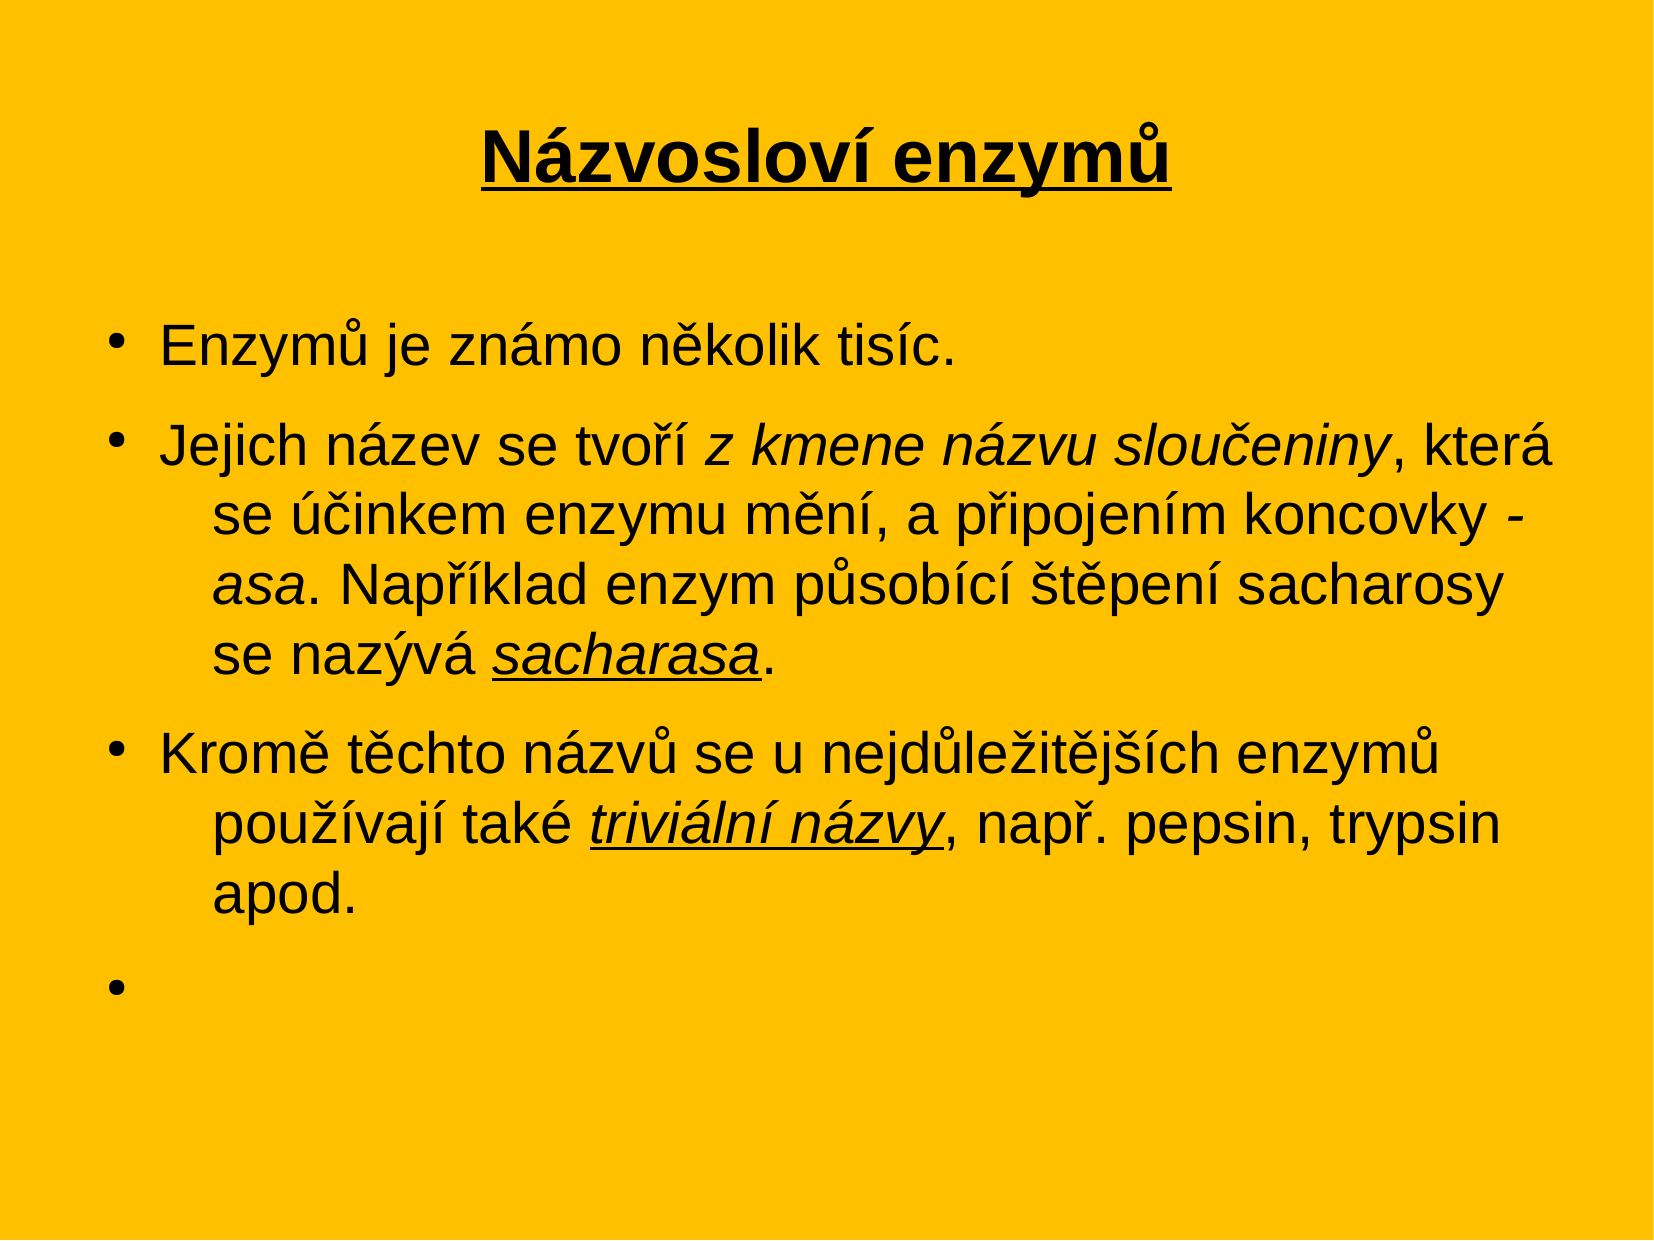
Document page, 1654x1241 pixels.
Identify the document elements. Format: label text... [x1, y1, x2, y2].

list Enzymů je známo několik tisíc. Jejich název se tvoří z kmene názvu sloučeniny, která se účinkem enzymu mění, a připojením koncovky -asa. Například enzym působící štěpení sacharosy se nazývá sacharasa. Kromě těchto názvů se u nejdůležitějších enzymů používají také triviální názvy, např. pepsin, trypsin apod. [70, 307, 1583, 933]
title Názvosloví enzymů [82, 49, 1571, 257]
